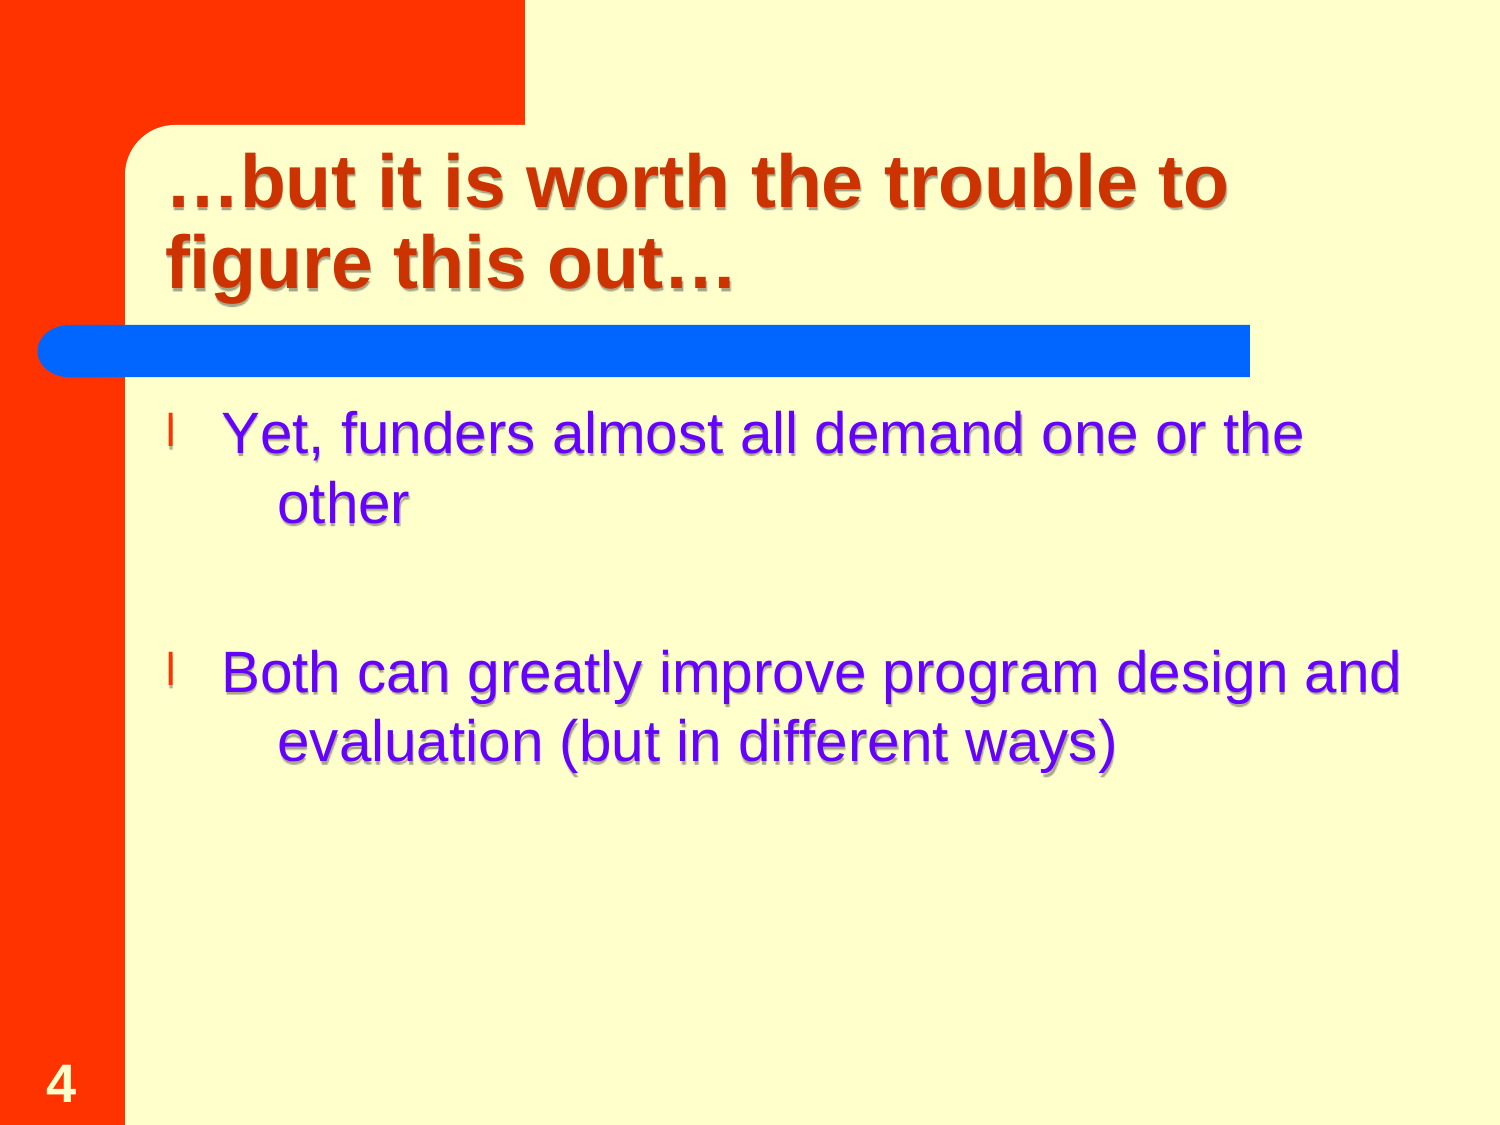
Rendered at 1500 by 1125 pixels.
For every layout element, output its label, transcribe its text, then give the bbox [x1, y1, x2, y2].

list Yet, funders almost all demand one or the other Both can greatly improve program design and evaluation (but in different ways) [150, 387, 1463, 1001]
text_box [13, 1040, 111, 1121]
title …but it is worth the trouble to figure this out… [150, 125, 1463, 313]
